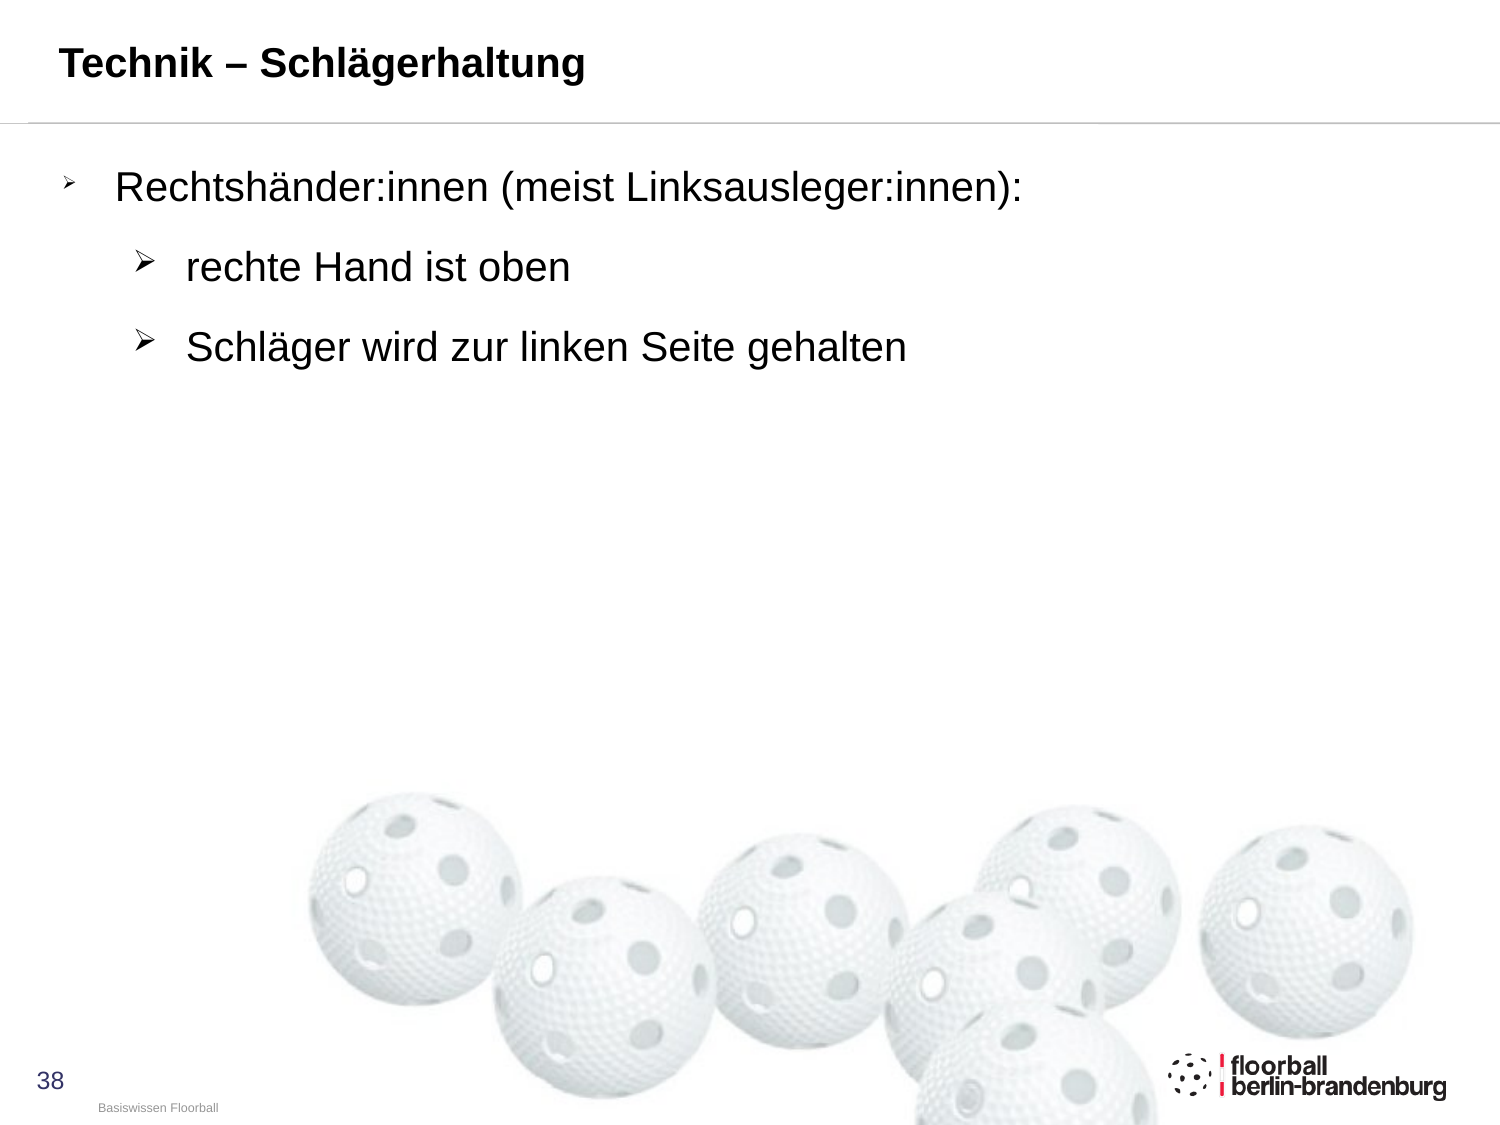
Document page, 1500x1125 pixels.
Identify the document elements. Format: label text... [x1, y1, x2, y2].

text_box Rechtshänder:innen (meist Linksausleger:innen): rechte Hand ist oben Schläger wird zur linken Seite gehalten [29, 152, 1466, 1013]
picture [242, 355, 1483, 1125]
text_box Technik – Schlägerhaltung [43, 28, 1466, 94]
